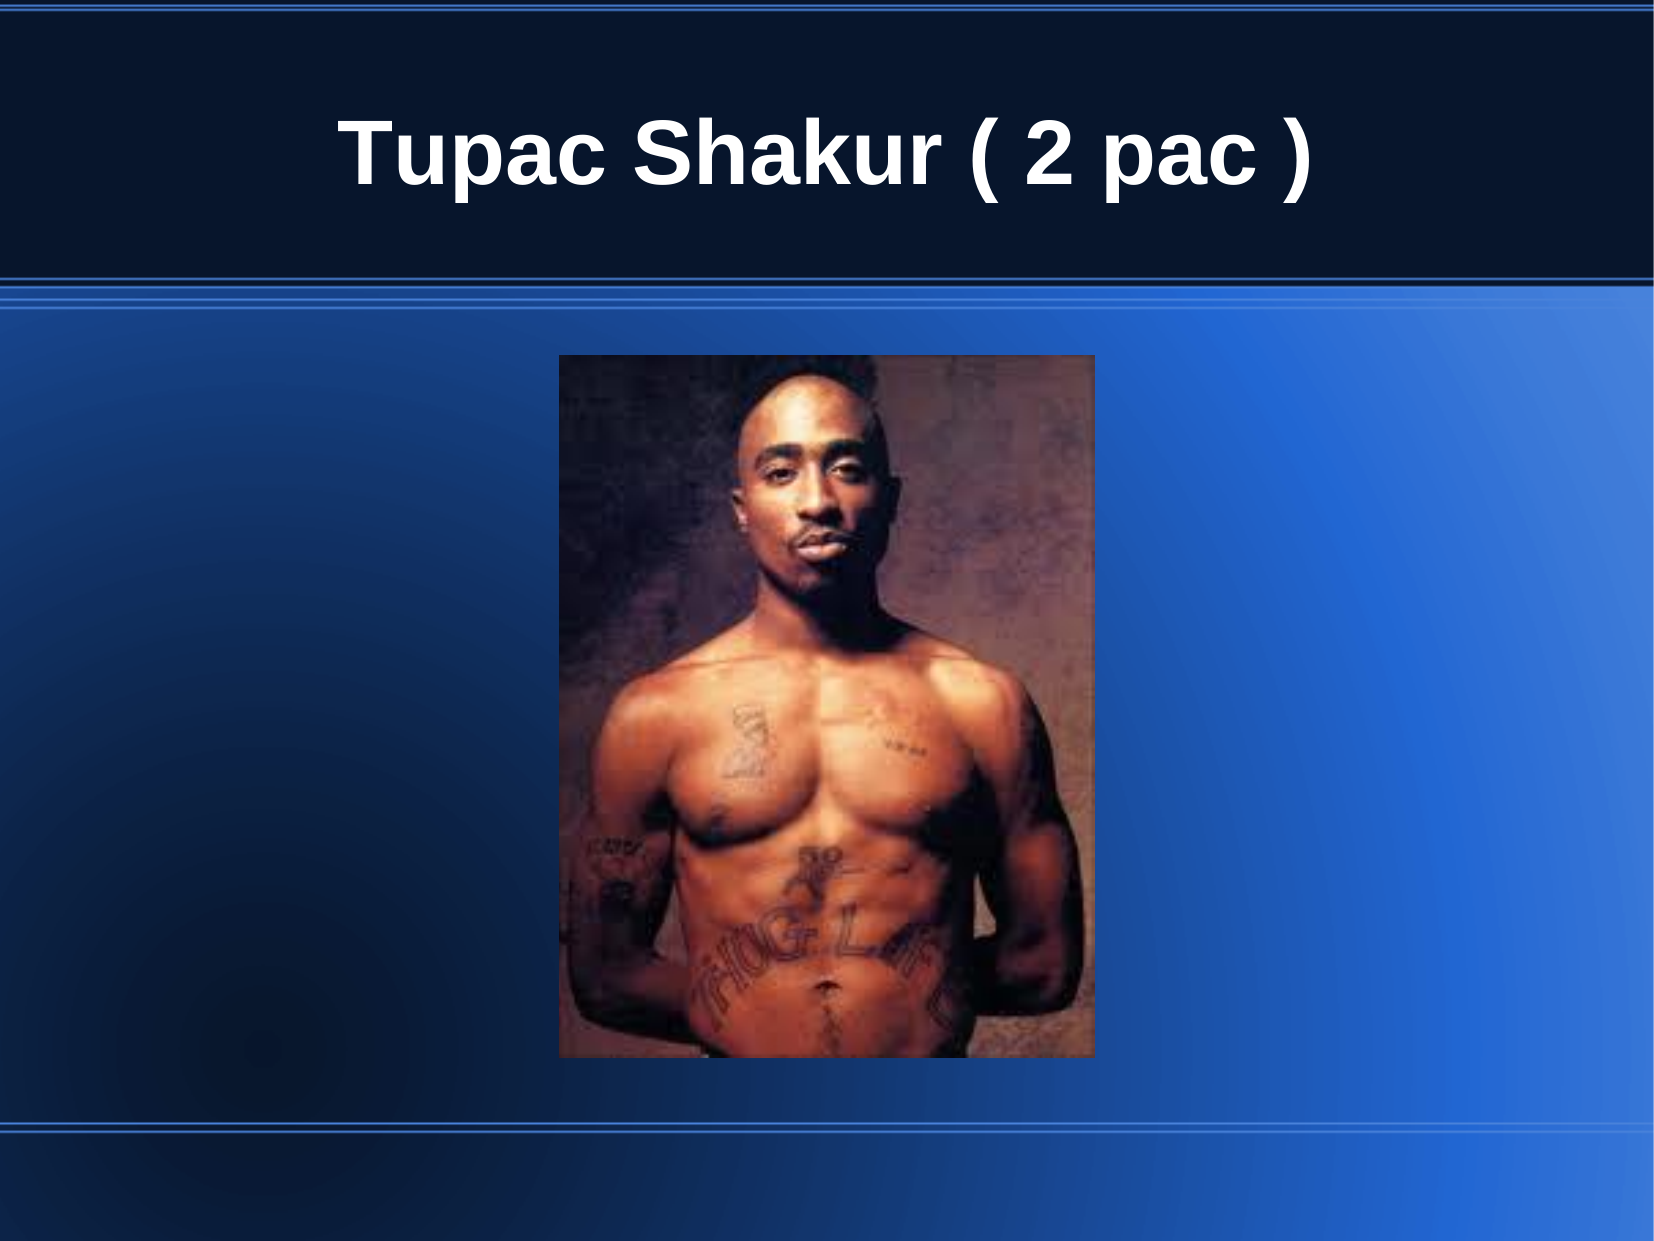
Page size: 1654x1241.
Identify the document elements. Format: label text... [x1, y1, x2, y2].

title Tupac Shakur ( 2 pac ) [82, 49, 1571, 257]
picture [0, 0, 1654, 1241]
